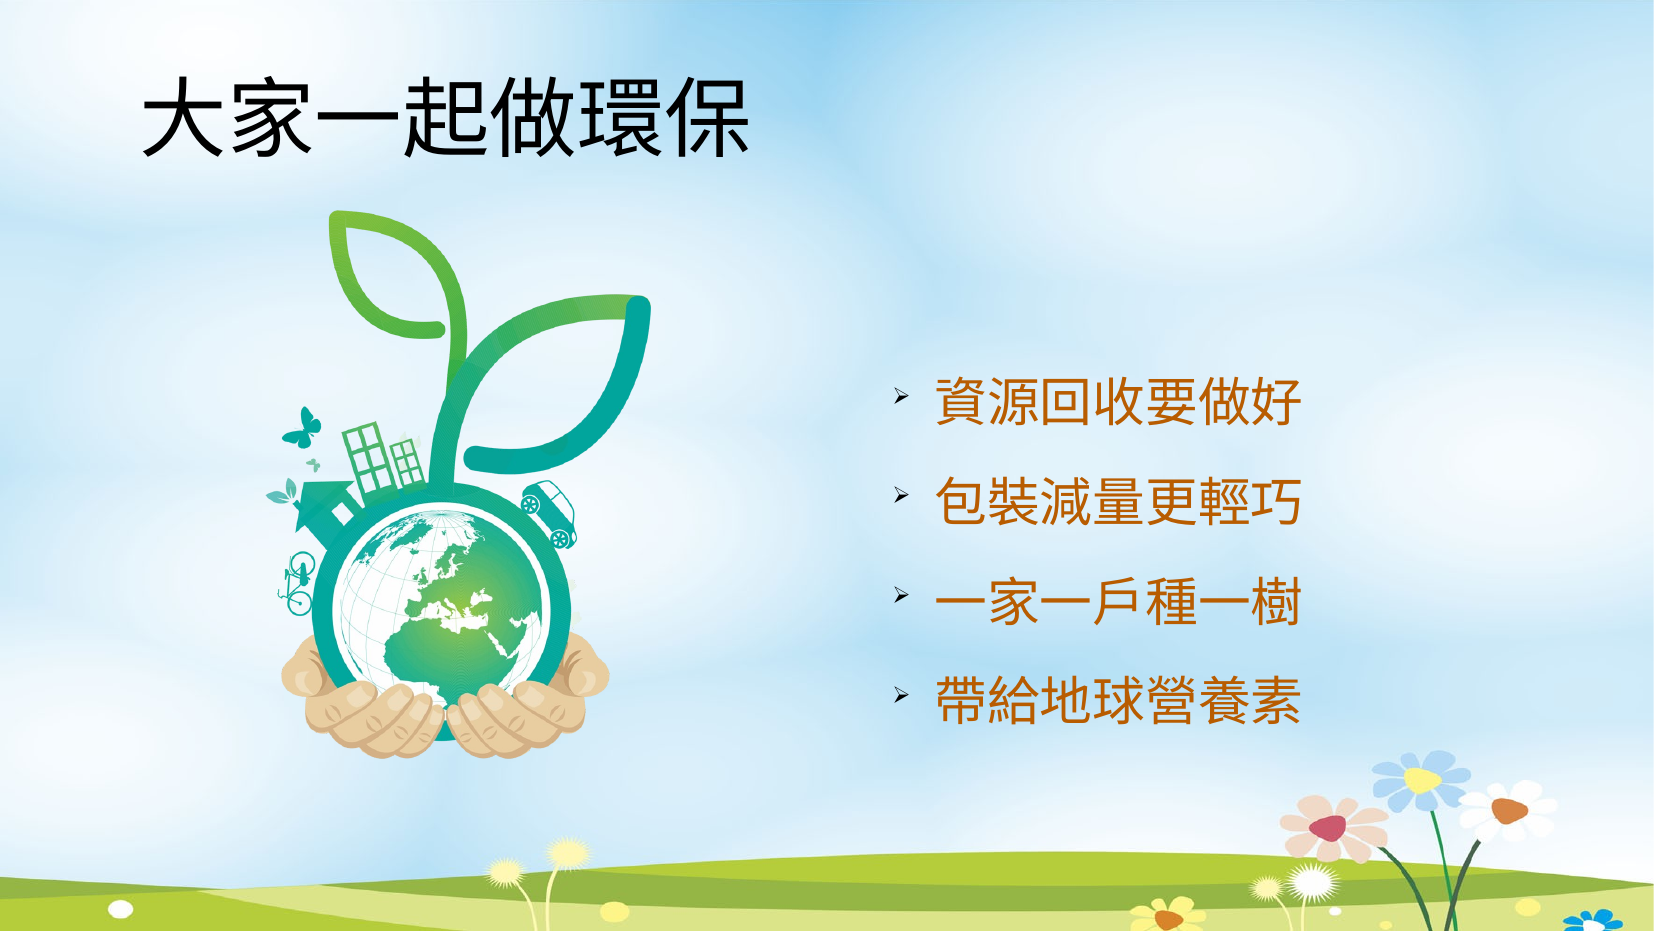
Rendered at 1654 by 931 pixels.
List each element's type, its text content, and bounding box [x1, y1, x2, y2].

title 大家一起做環保 [82, 34, 810, 191]
list 資源回收要做好 包裝減量更輕巧 一家一戶種一樹 帶給地球營養素 [878, 278, 1366, 741]
picture [0, 0, 1654, 931]
